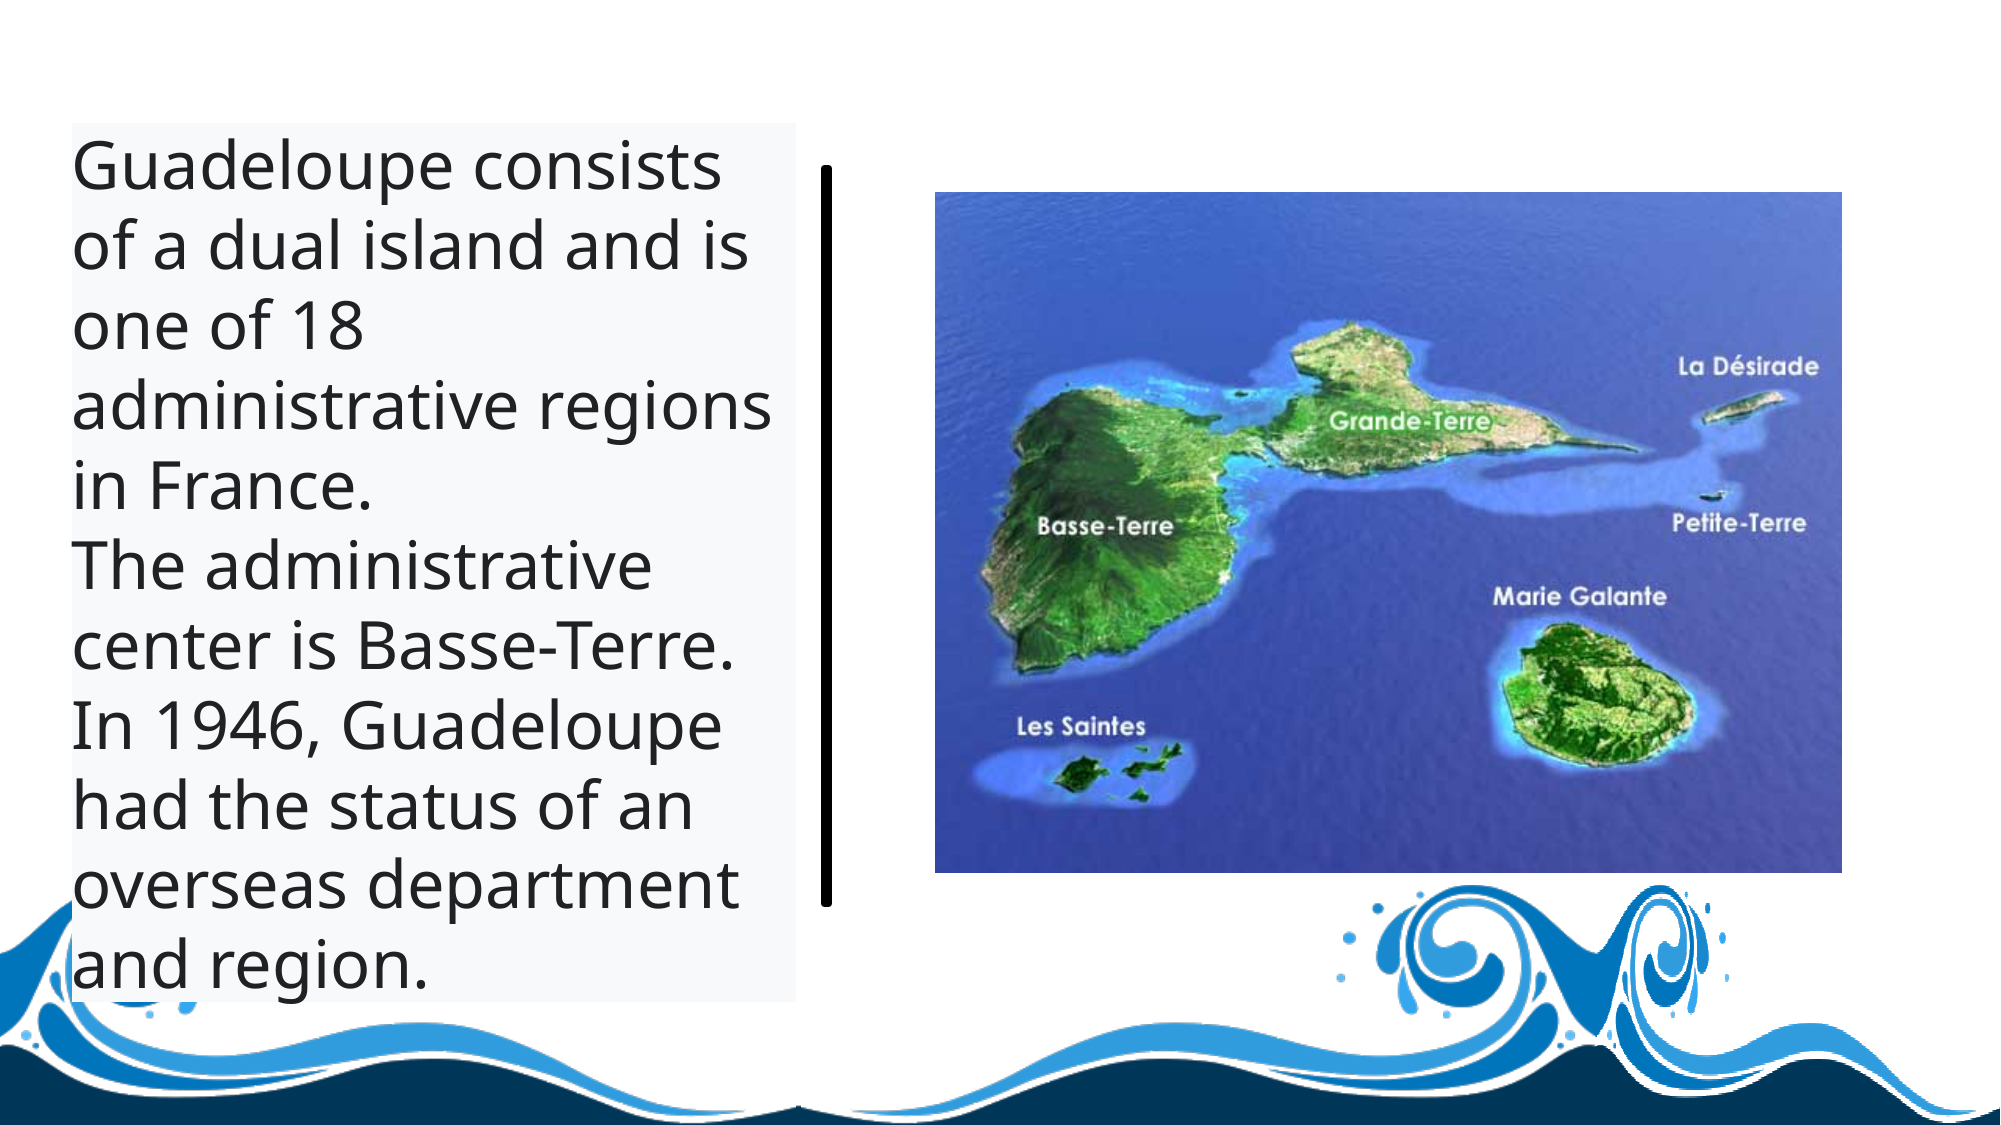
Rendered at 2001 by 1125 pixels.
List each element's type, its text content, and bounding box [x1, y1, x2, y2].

picture [935, 192, 1842, 873]
picture [0, 885, 2000, 1125]
text_box Guadeloupe consists of a dual island and is one of 18 administrative regions in France. The administrative center is Basse-Terre. In 1946, Guadeloupe had the status of an overseas department and region. [72, 123, 796, 1002]
